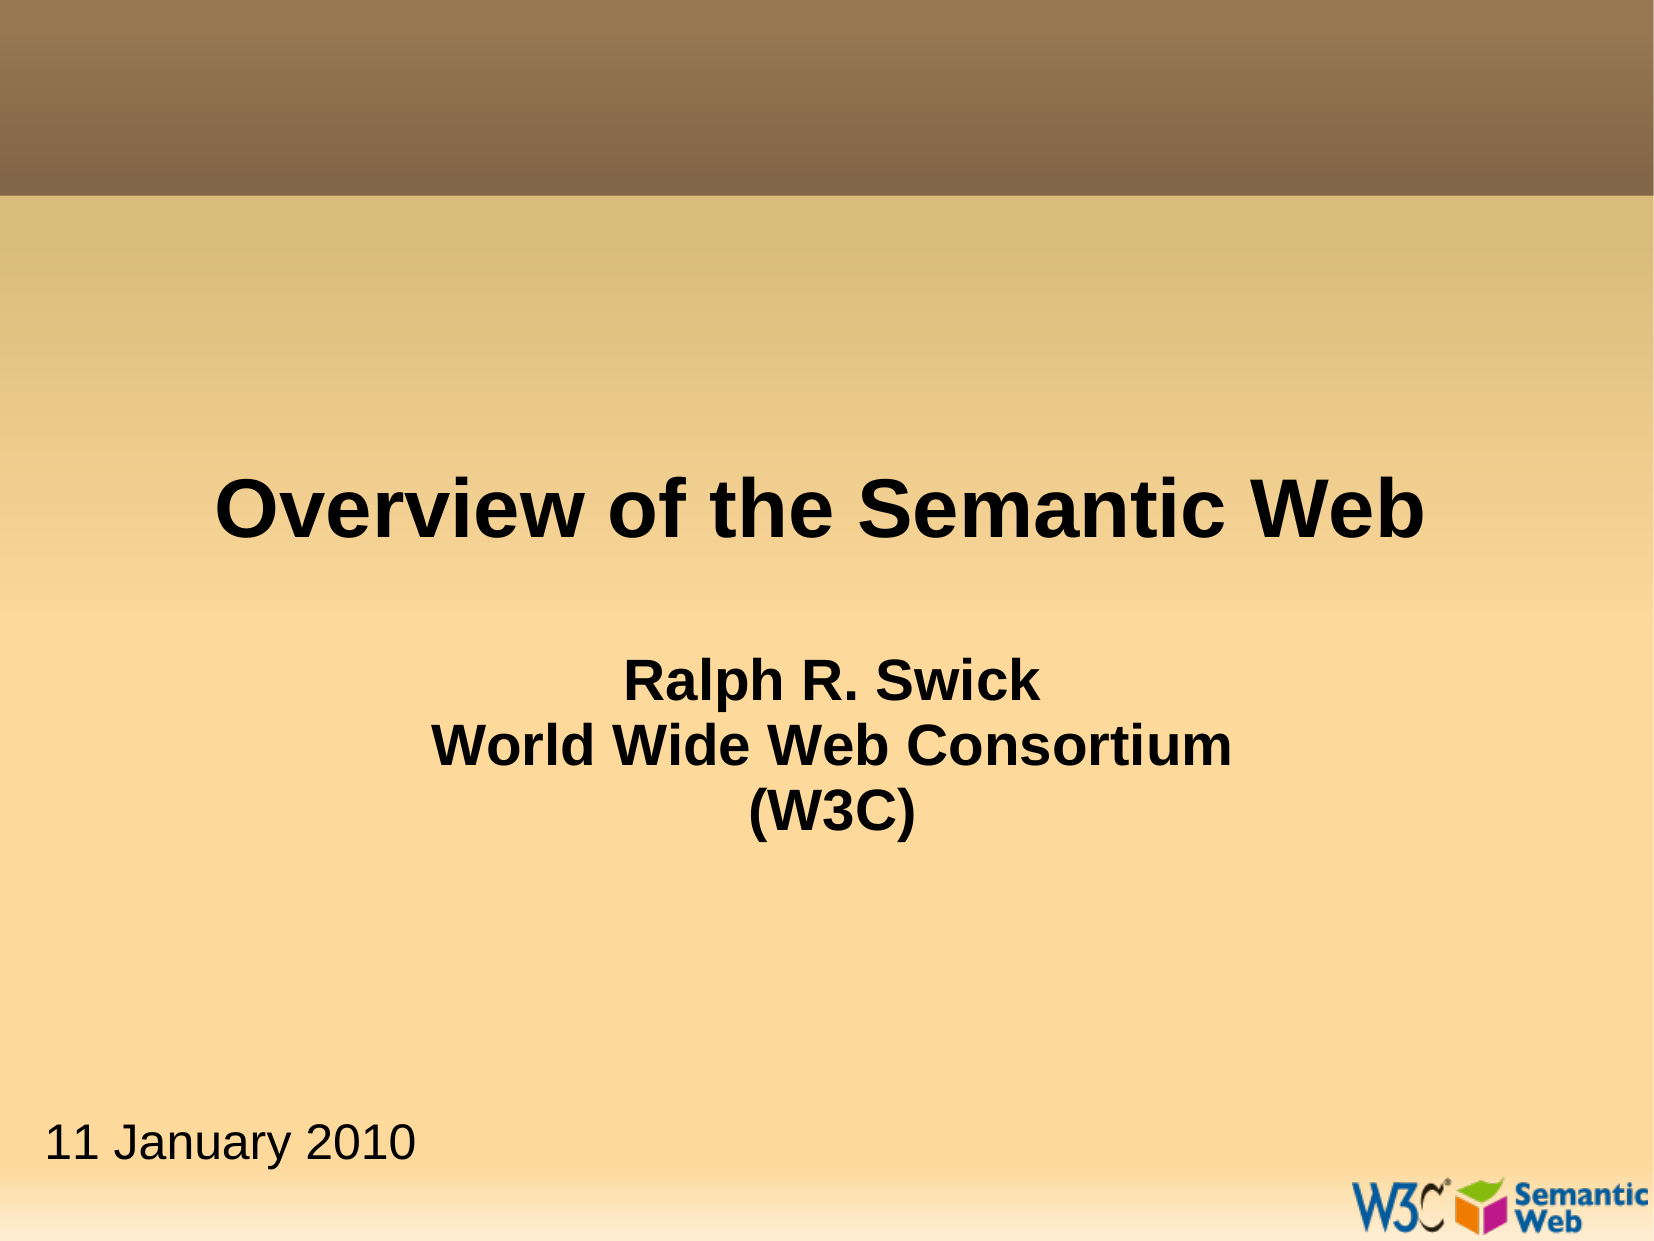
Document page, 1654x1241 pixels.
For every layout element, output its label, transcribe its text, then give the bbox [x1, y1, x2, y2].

title Overview of the Semantic Web Ralph R. Swick World Wide Web Consortium (W3C) [99, 428, 1565, 877]
text_box 11 January 2010 [29, 1110, 432, 1182]
picture [0, 0, 1654, 1241]
